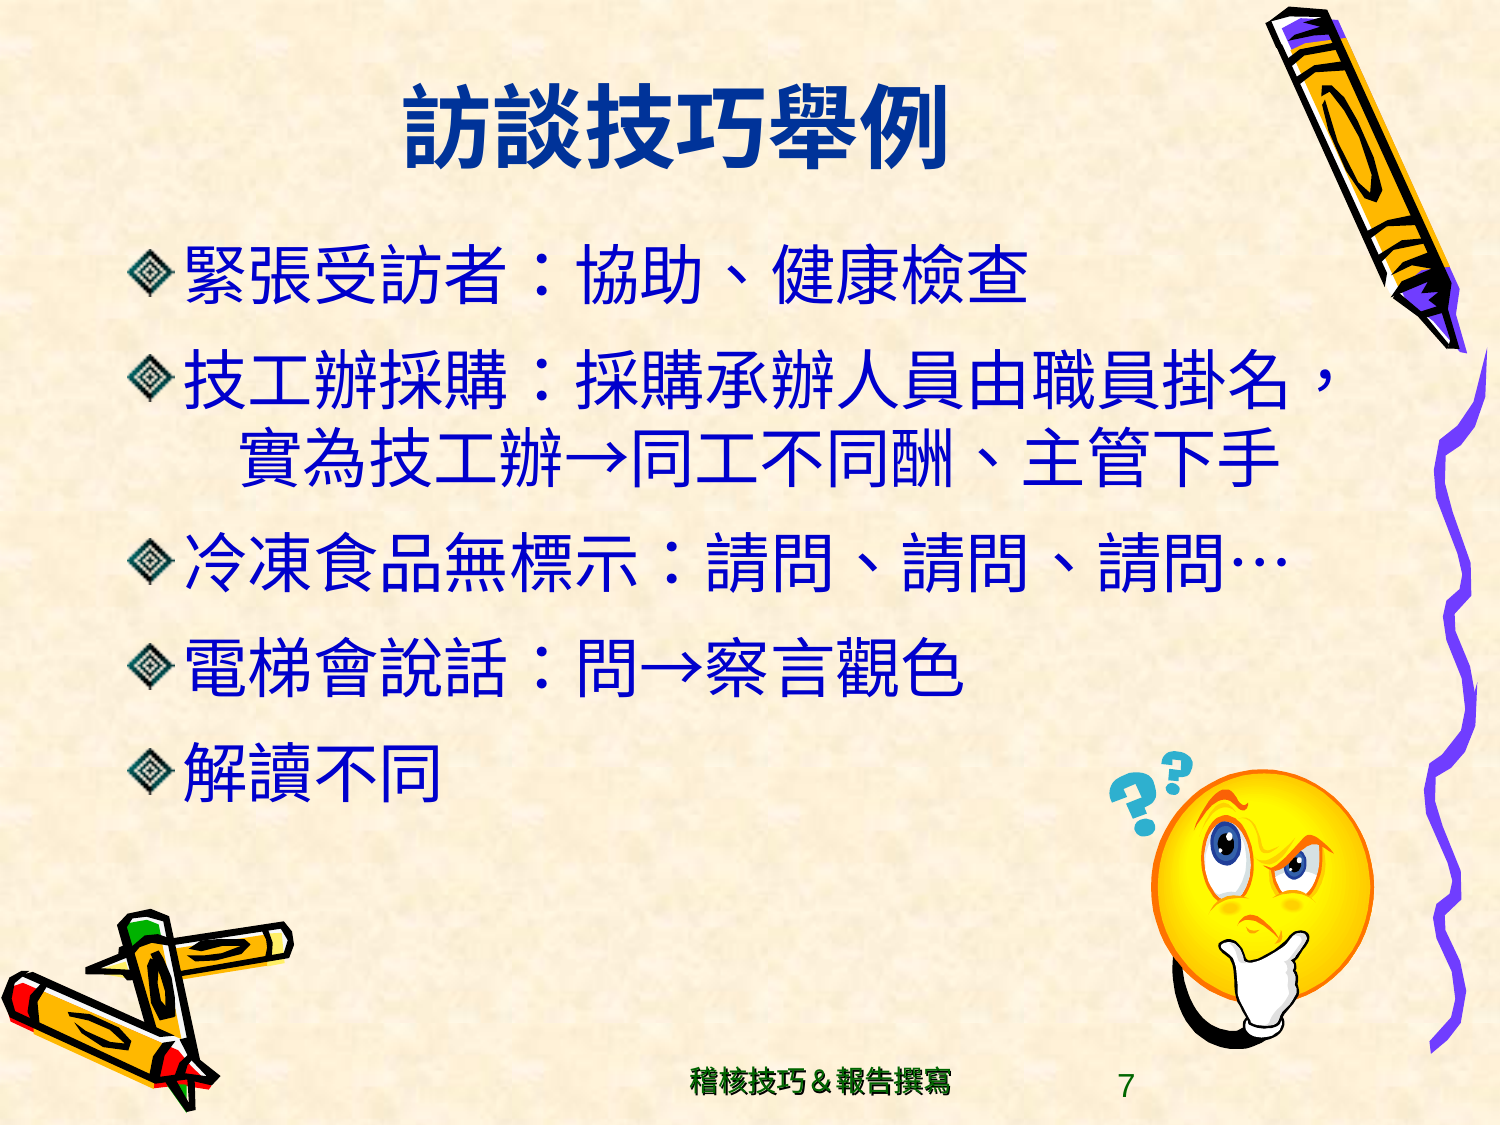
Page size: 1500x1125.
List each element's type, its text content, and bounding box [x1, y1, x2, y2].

picture [1108, 750, 1376, 1051]
list 緊張受訪者：協助、健康檢查 技工辦採購：採購承辦人員由職員掛名，實為技工辦→同工不同酬、主管下手 冷凍食品無標示：請問、請問、請問… 電梯會說話：問→察言觀色 解讀不同 [112, 226, 1375, 901]
title 訪談技巧舉例 [112, 24, 1240, 188]
text_box 稽核技巧＆報告撰寫 [583, 1055, 1059, 1100]
text_box [1102, 1056, 1415, 1101]
